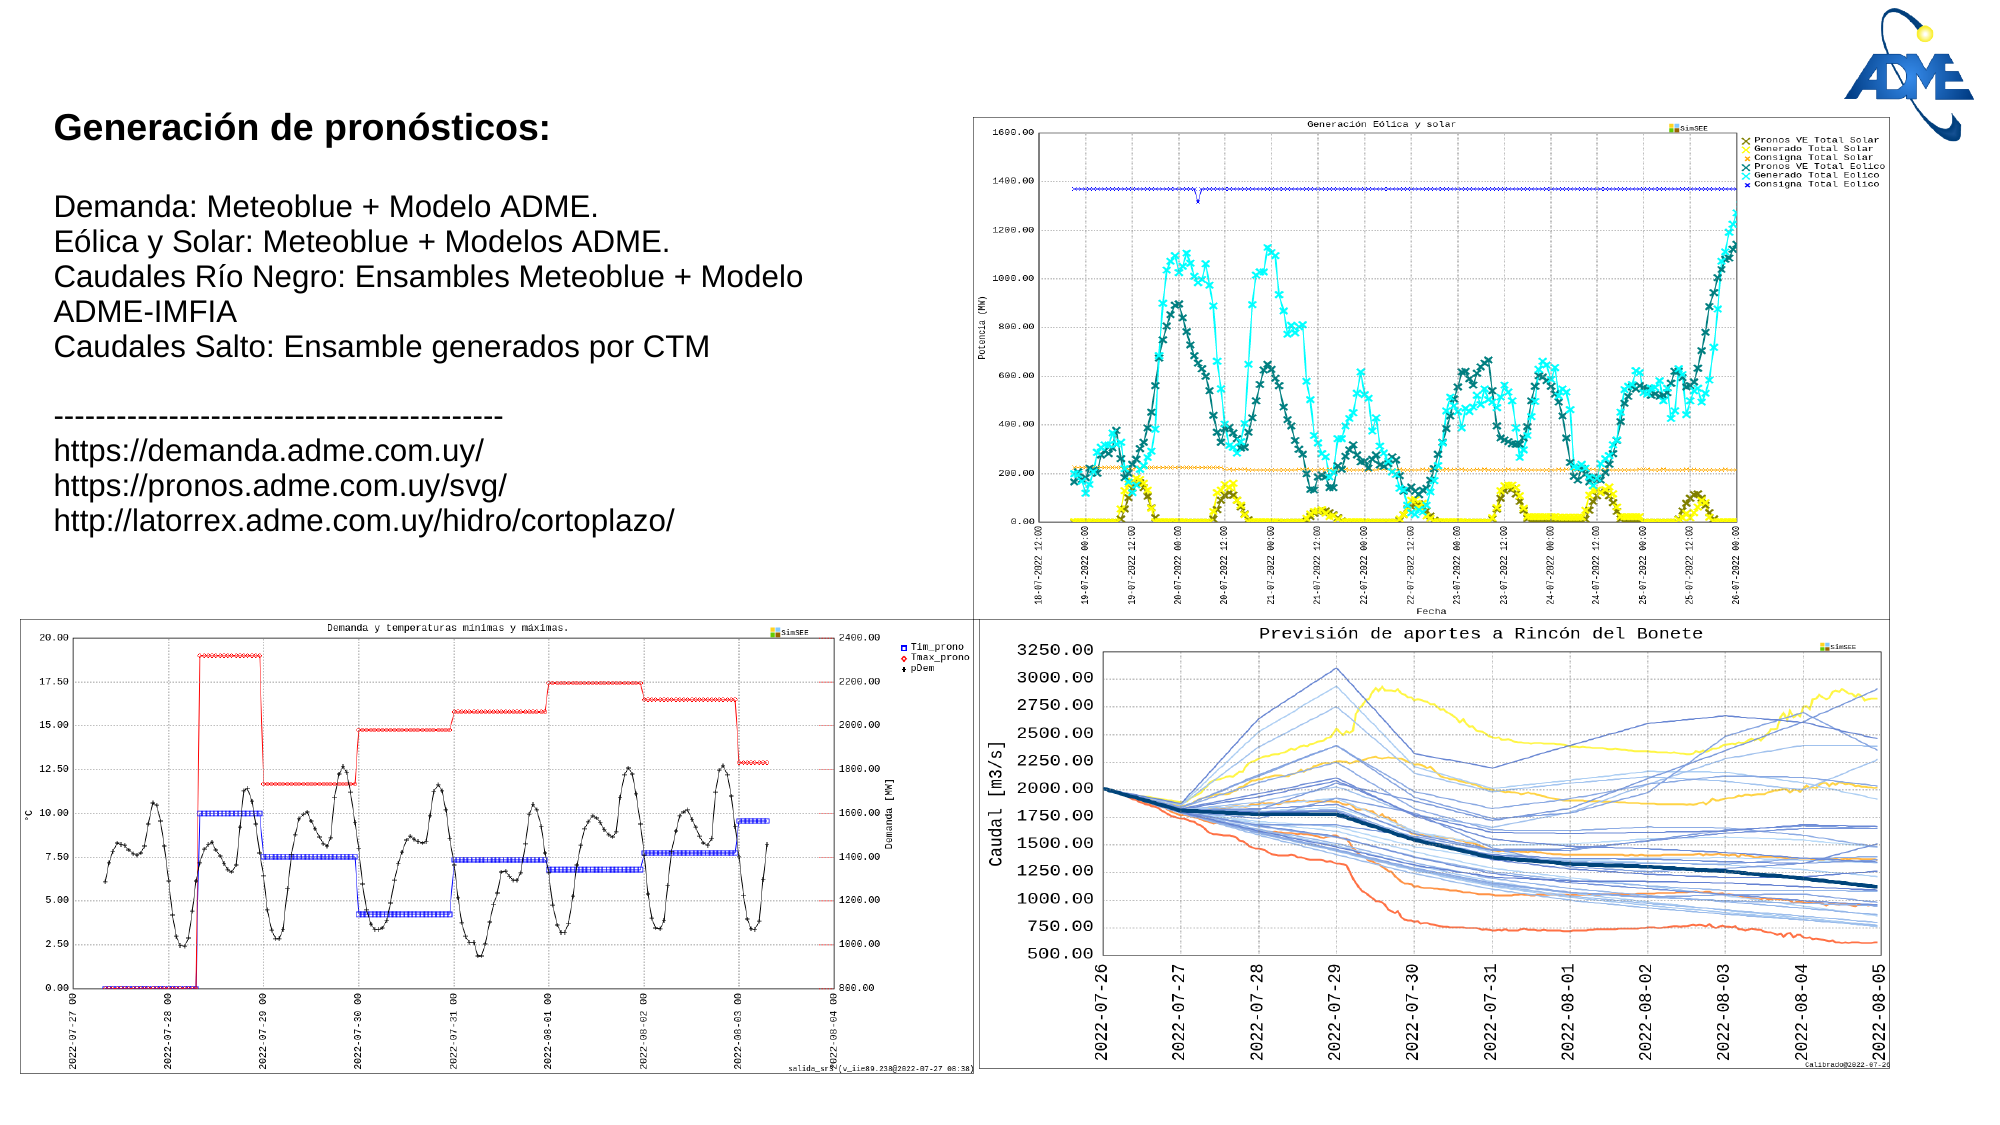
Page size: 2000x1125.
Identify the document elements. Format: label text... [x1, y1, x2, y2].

picture [20, 8, 1978, 1074]
text_box Generación de pronósticos: Demanda: Meteoblue + Modelo ADME. Eólica y Solar: Meteoblue + Modelos ADME. Caudales Río Negro: Ensambles Meteoblue + Modelo ADME-IMFIA Caudales Salto: Ensamble generados por CTM ------------------------------------------- https://demanda.adme.com.uy/ https://pronos.adme.com.uy/svg/ http://latorrex.adme.com.uy/hidro/cortoplazo/ [38, 99, 925, 589]
